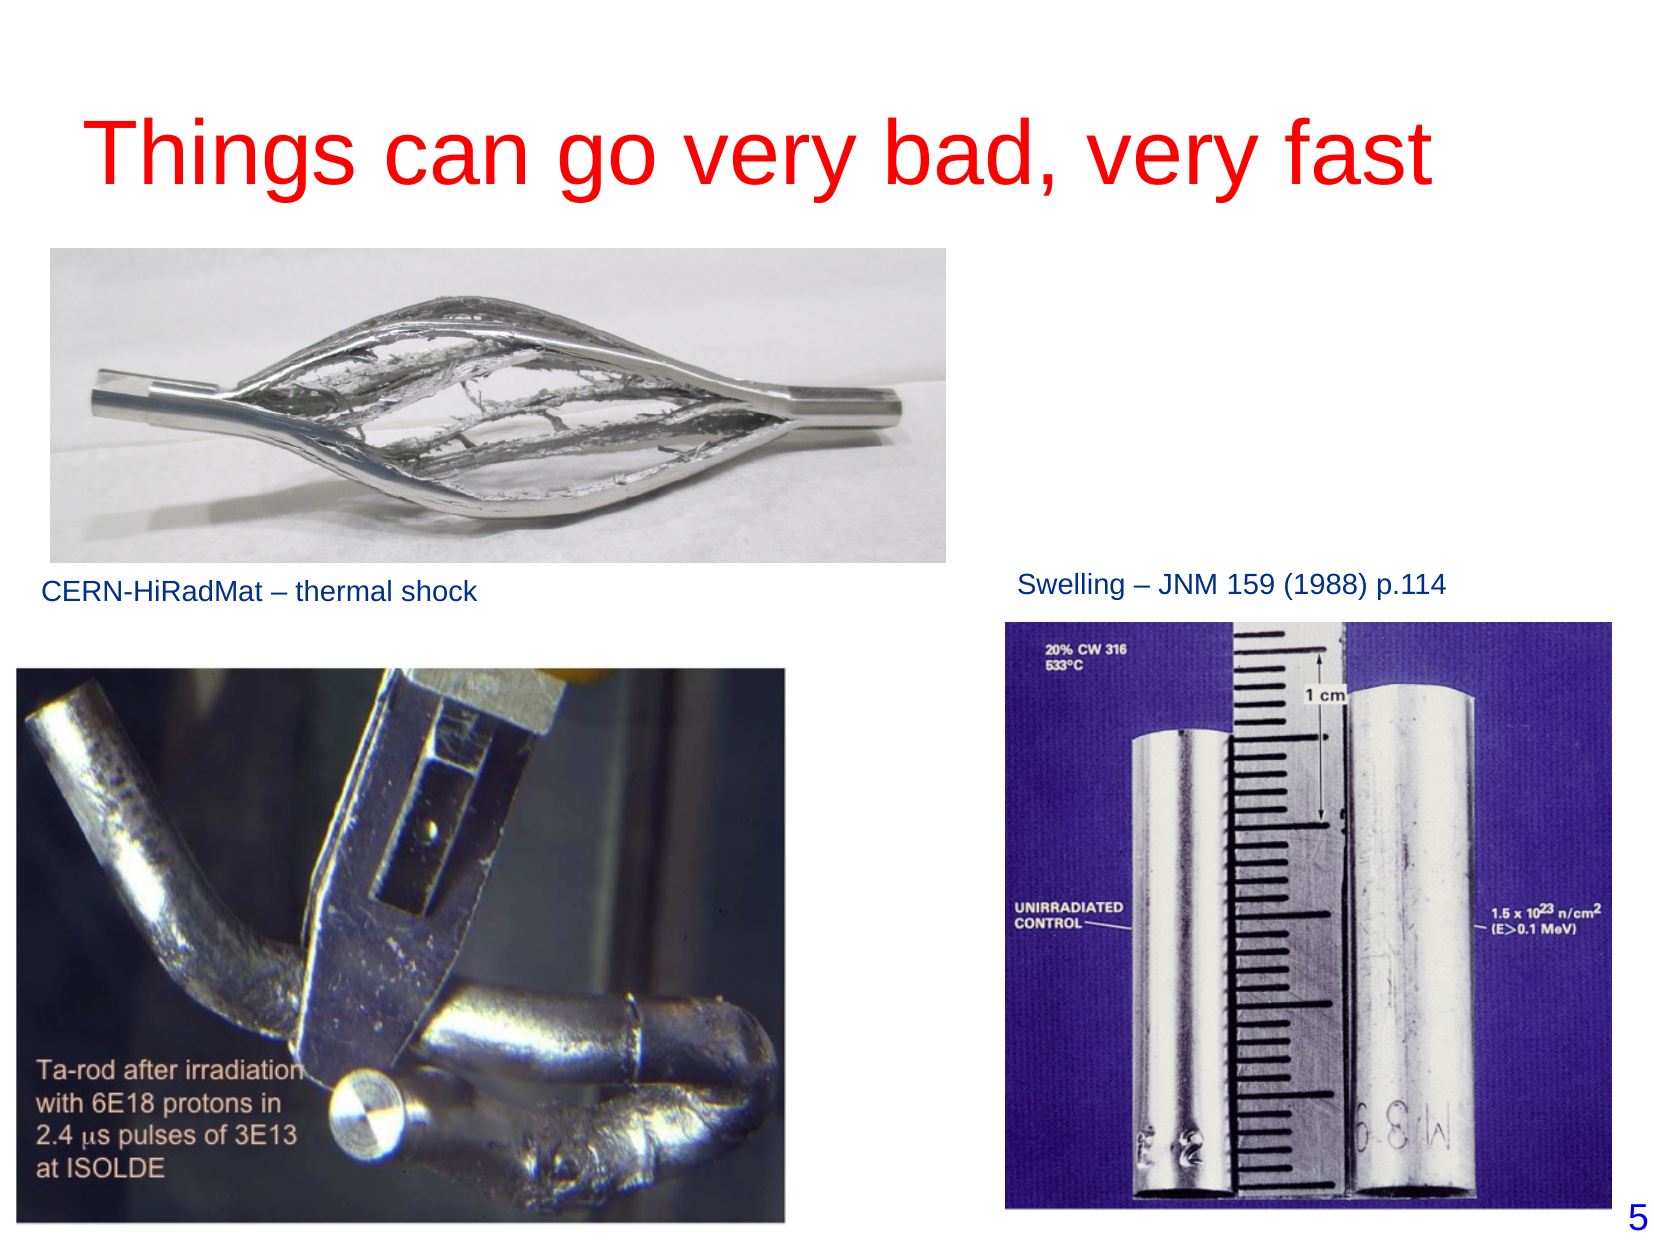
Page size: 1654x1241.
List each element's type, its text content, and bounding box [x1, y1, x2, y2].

title Things can go very bad, very fast [82, 49, 1571, 257]
picture [50, 248, 946, 563]
text_box Swelling – JNM 159 (1988) p.114 [1002, 557, 1463, 608]
picture [15, 667, 789, 1226]
text_box CERN-HiRadMat – thermal shock [26, 565, 494, 615]
picture [1005, 622, 1612, 1210]
